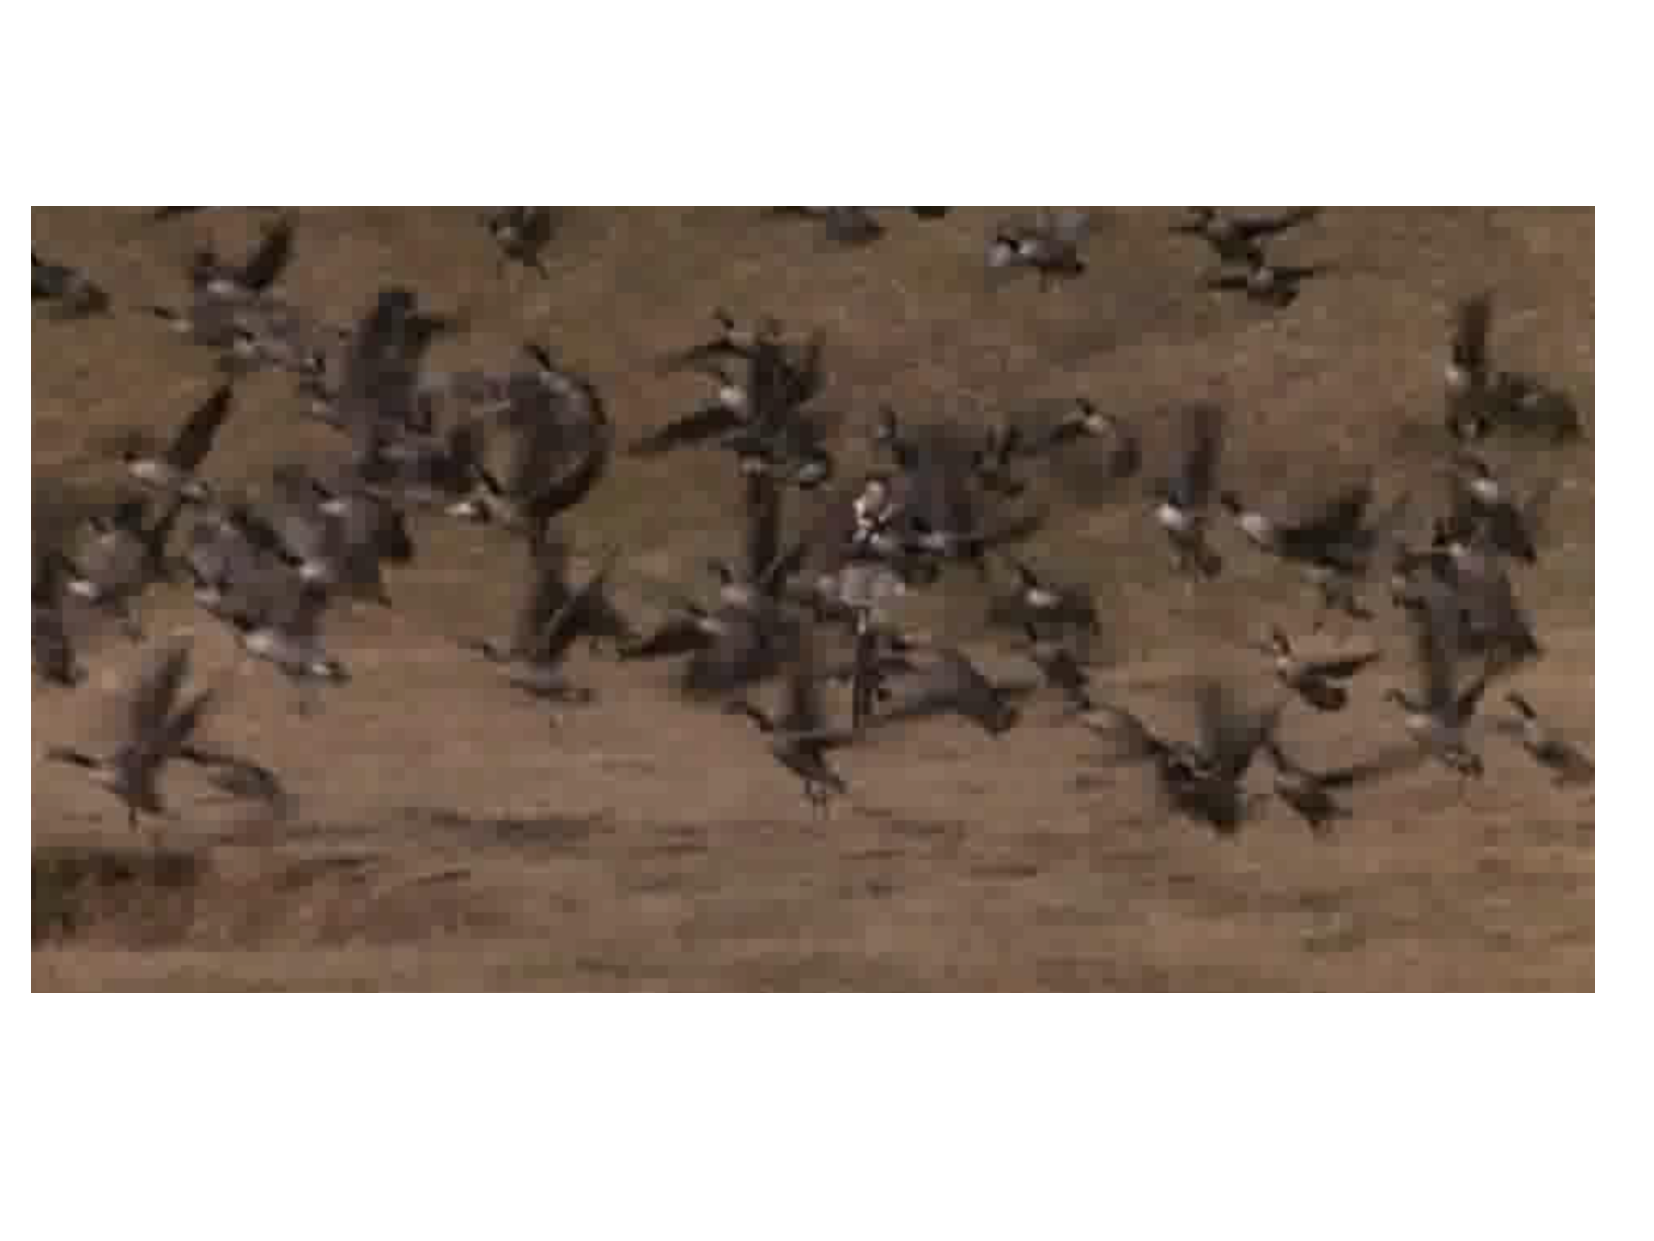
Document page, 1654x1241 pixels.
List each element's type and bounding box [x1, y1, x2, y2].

picture [31, 206, 1595, 993]
